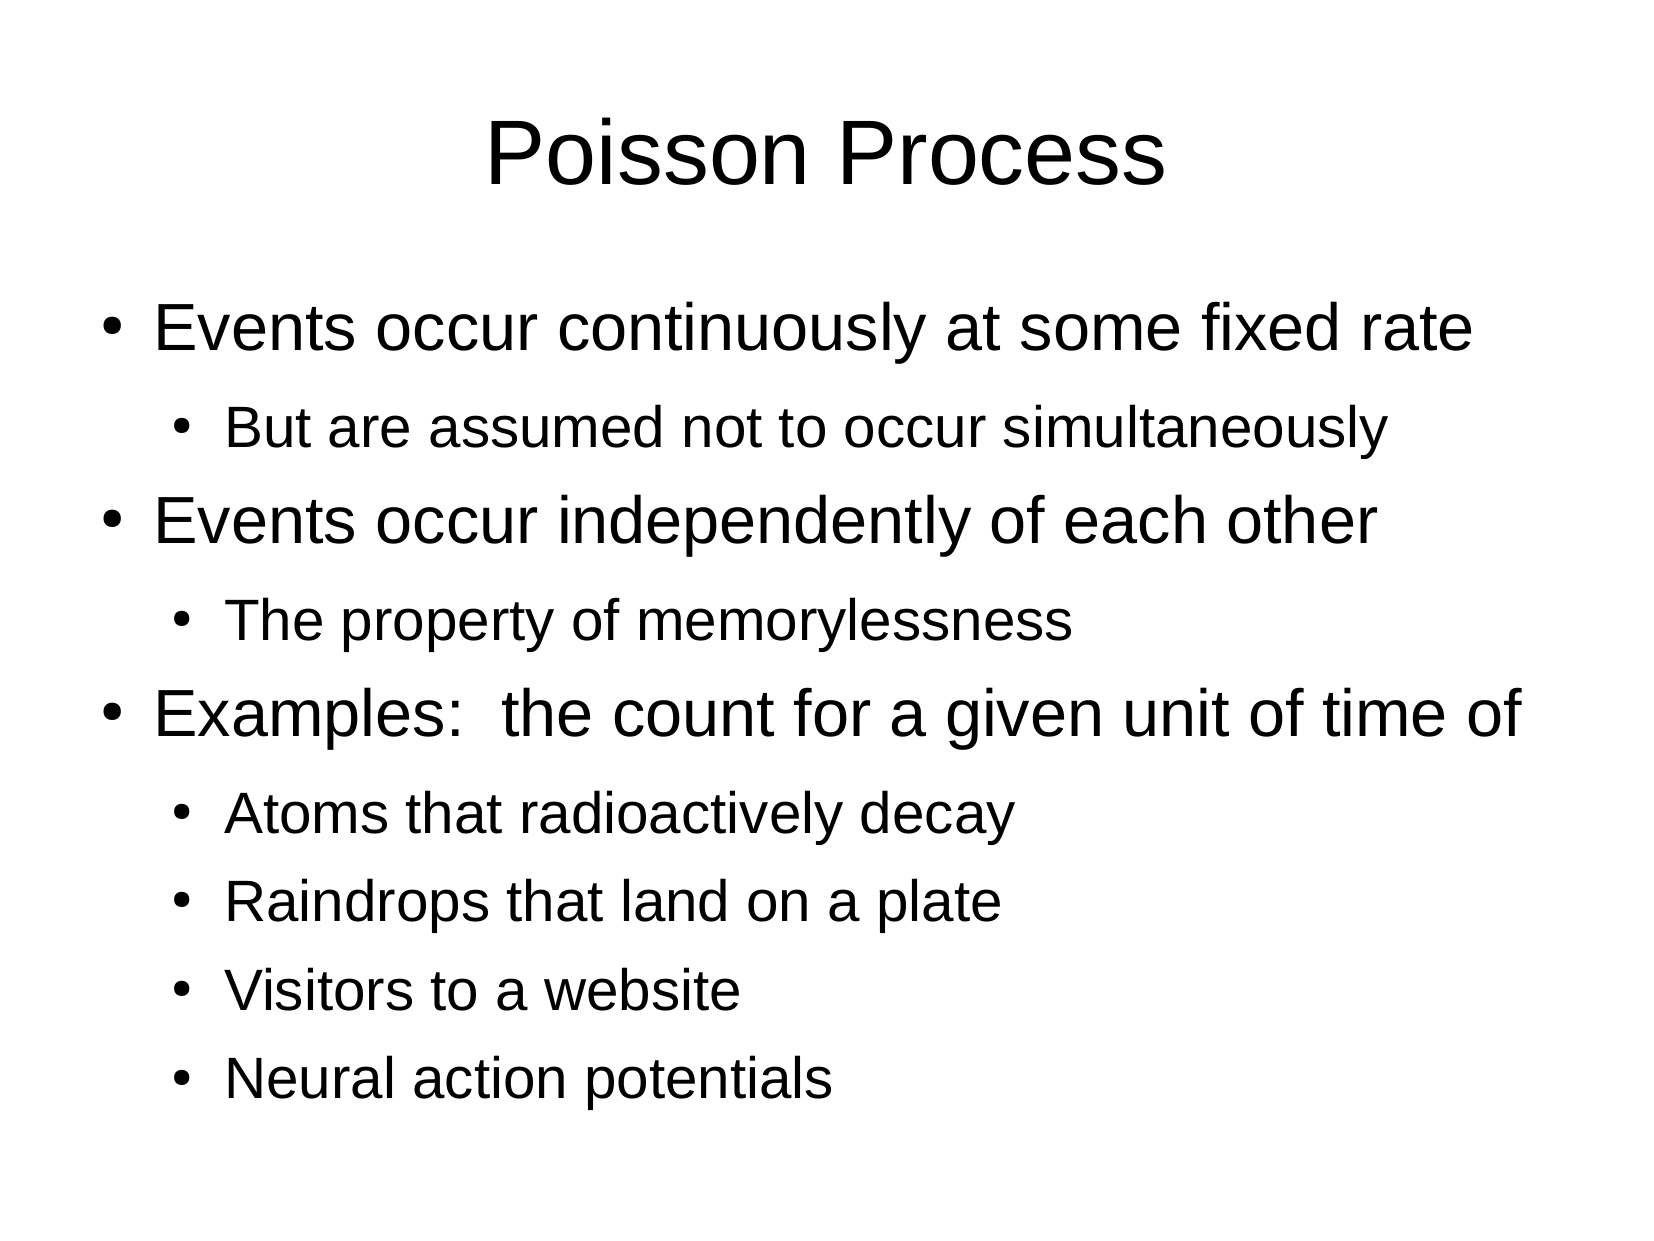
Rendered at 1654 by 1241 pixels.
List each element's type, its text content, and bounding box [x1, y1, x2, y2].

title Poisson Process [82, 49, 1571, 257]
list Events occur continuously at some fixed rate But are assumed not to occur simultaneously Events occur independently of each other The property of memorylessness Examples: the count for a given unit of time of Atoms that radioactively decay Raindrops that land on a plate Visitors to a website Neural action potentials [82, 290, 1571, 1110]
